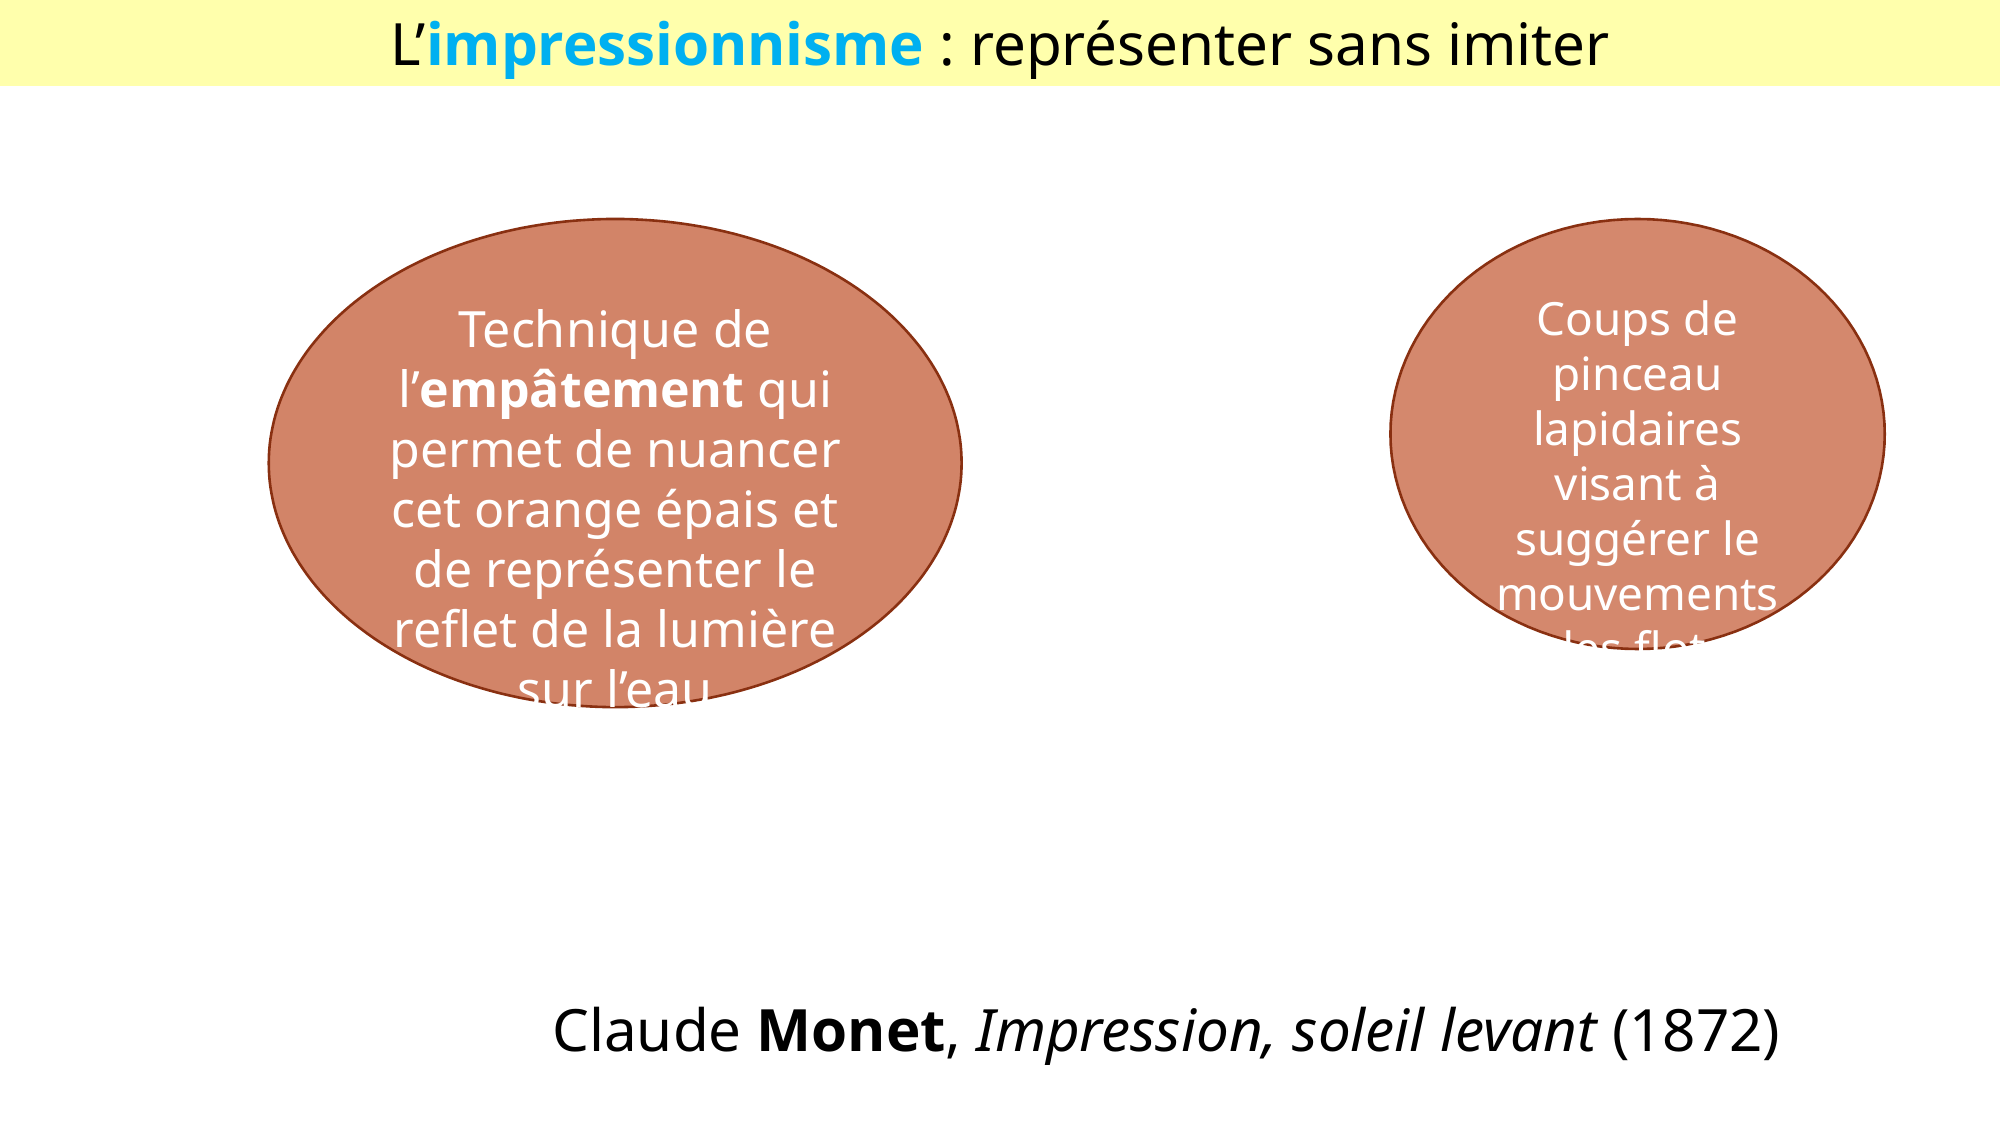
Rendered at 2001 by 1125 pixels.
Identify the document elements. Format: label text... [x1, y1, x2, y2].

text_box L’impressionnisme : représenter sans imiter [0, 0, 2000, 86]
text_box Coups de pinceau lapidaires visant à suggérer le mouvements des flots [1390, 218, 1885, 650]
text_box Claude Monet, Impression, soleil levant (1872) [538, 986, 1810, 1071]
text_box Technique de l’empâtement qui permet de nuancer cet orange épais et de représenter le reflet de la lumière sur l’eau [268, 218, 962, 708]
picture [112, 86, 1924, 971]
